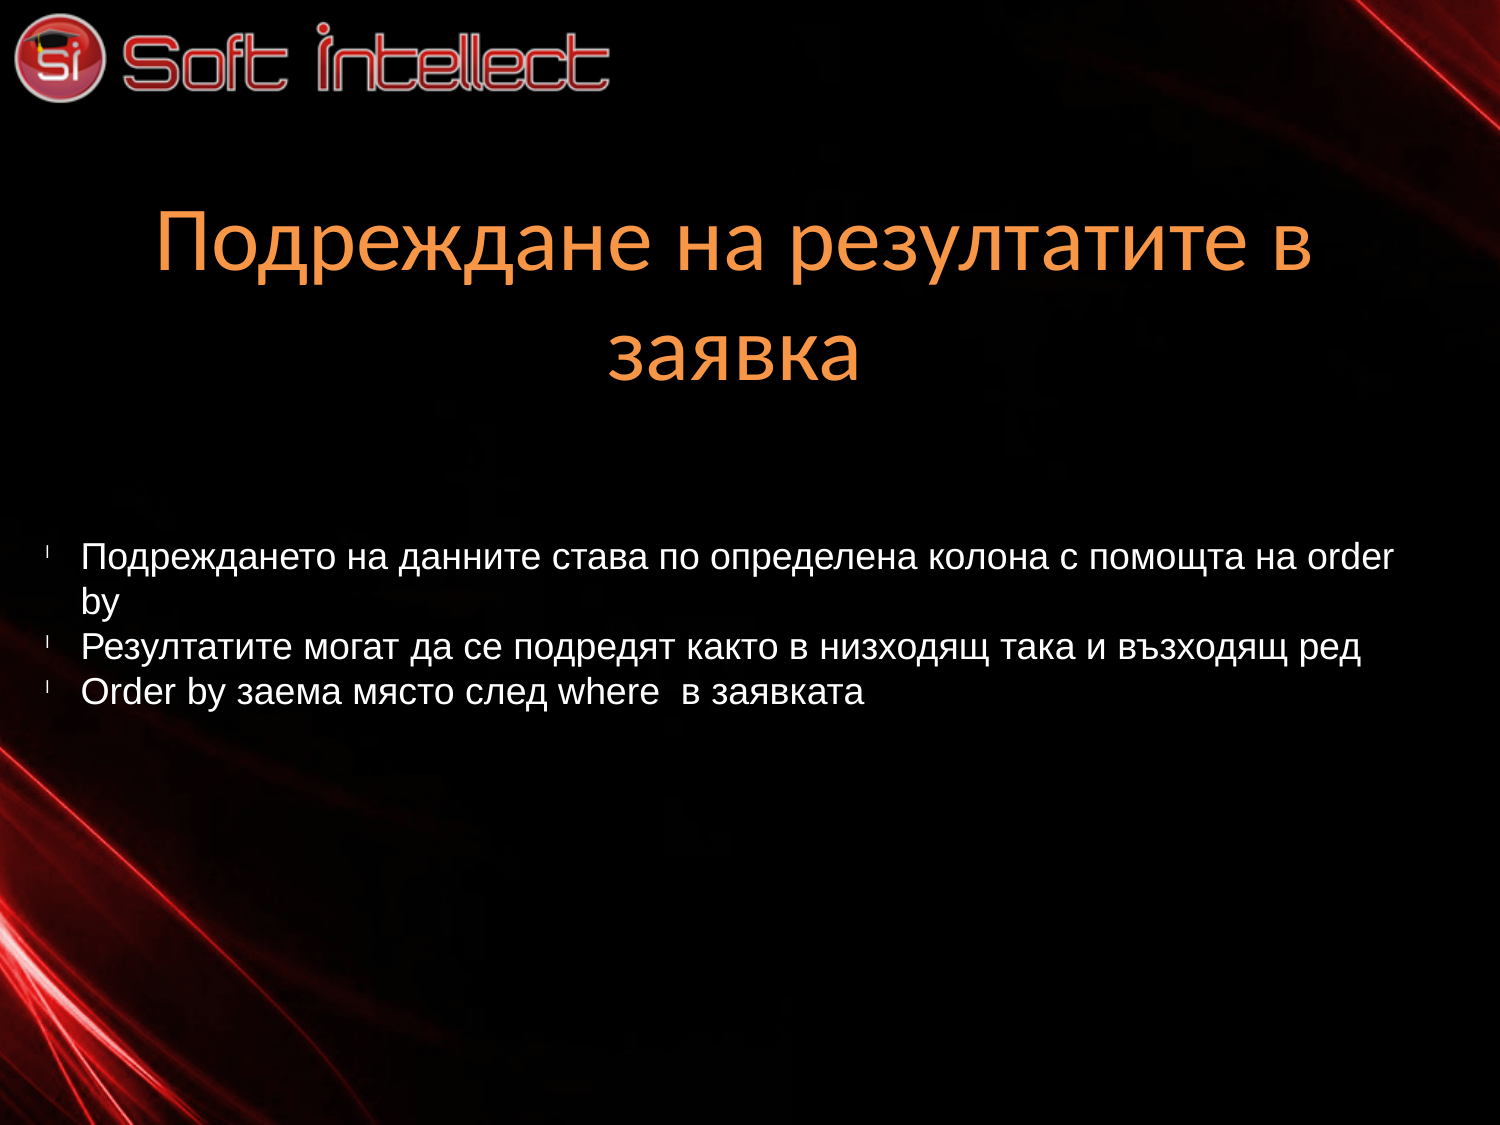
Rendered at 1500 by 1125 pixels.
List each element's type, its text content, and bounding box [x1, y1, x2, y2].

text_box Подреждане на резултатите в заявка [60, 194, 1410, 382]
text_box Подреждането на данните става по определена колона с помощта на order by Резултатите могат да се подредят както в низходящ така и възходящ ред Order by заема място след where в заявката [30, 524, 1440, 765]
picture [0, 0, 1500, 1125]
